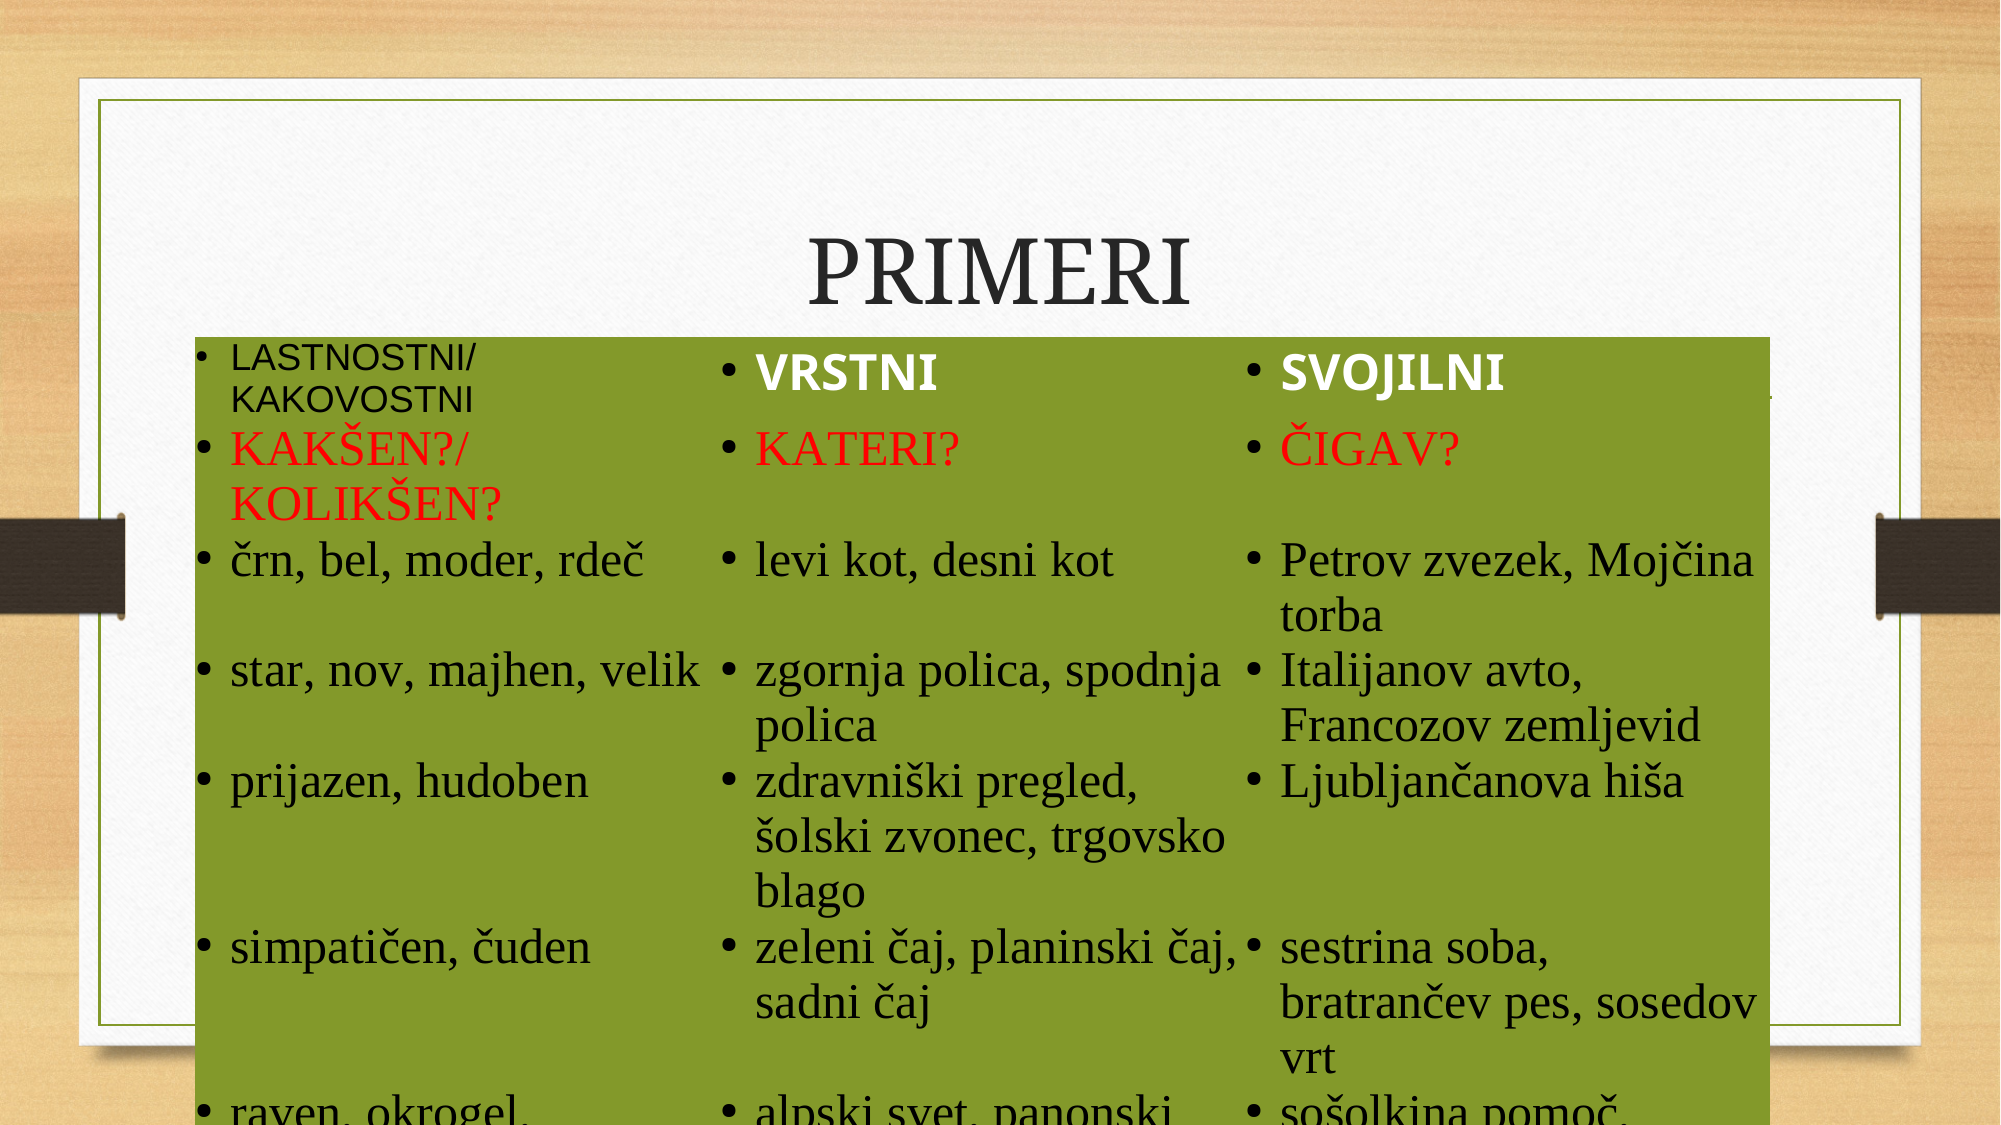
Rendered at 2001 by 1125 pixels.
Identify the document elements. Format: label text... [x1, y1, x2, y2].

table_cell KAKŠEN?/KOLIKŠEN? [195, 421, 720, 532]
table_cell zeleni čaj, planinski čaj, sadni čaj [720, 919, 1245, 1085]
title PRIMERI [212, 161, 1788, 376]
table_cell alpski svet, panonski svet [720, 1085, 1245, 1125]
table_header LASTNOSTNI/KAKOVOSTNI [195, 337, 720, 421]
table_cell sošolkina pomoč, učiteljeva knjiga [1245, 1085, 1770, 1125]
table_cell sestrina soba, bratrančev pes, sosedov vrt [1245, 919, 1770, 1085]
table_header SVOJILNI [1245, 337, 1770, 421]
table_cell prijazen, hudoben [195, 753, 720, 919]
table_cell Italijanov avto, Francozov zemljevid [1245, 642, 1770, 753]
table_cell star, nov, majhen, velik [195, 642, 720, 753]
table_cell črn, bel, moder, rdeč [195, 532, 720, 642]
table_cell raven, okrogel, ukrivljen [195, 1085, 720, 1125]
table_cell ČIGAV? [1245, 421, 1770, 532]
table_cell Petrov zvezek, Mojčina torba [1245, 532, 1770, 642]
table_header VRSTNI [720, 337, 1245, 421]
table_cell simpatičen, čuden [195, 919, 720, 1085]
table_cell KATERI? [720, 421, 1245, 532]
table_cell zdravniški pregled, šolski zvonec, trgovsko blago [720, 753, 1245, 919]
table_cell levi kot, desni kot [720, 532, 1245, 642]
table_cell zgornja polica, spodnja polica [720, 642, 1245, 753]
table_cell Ljubljančanova hiša [1245, 753, 1770, 919]
